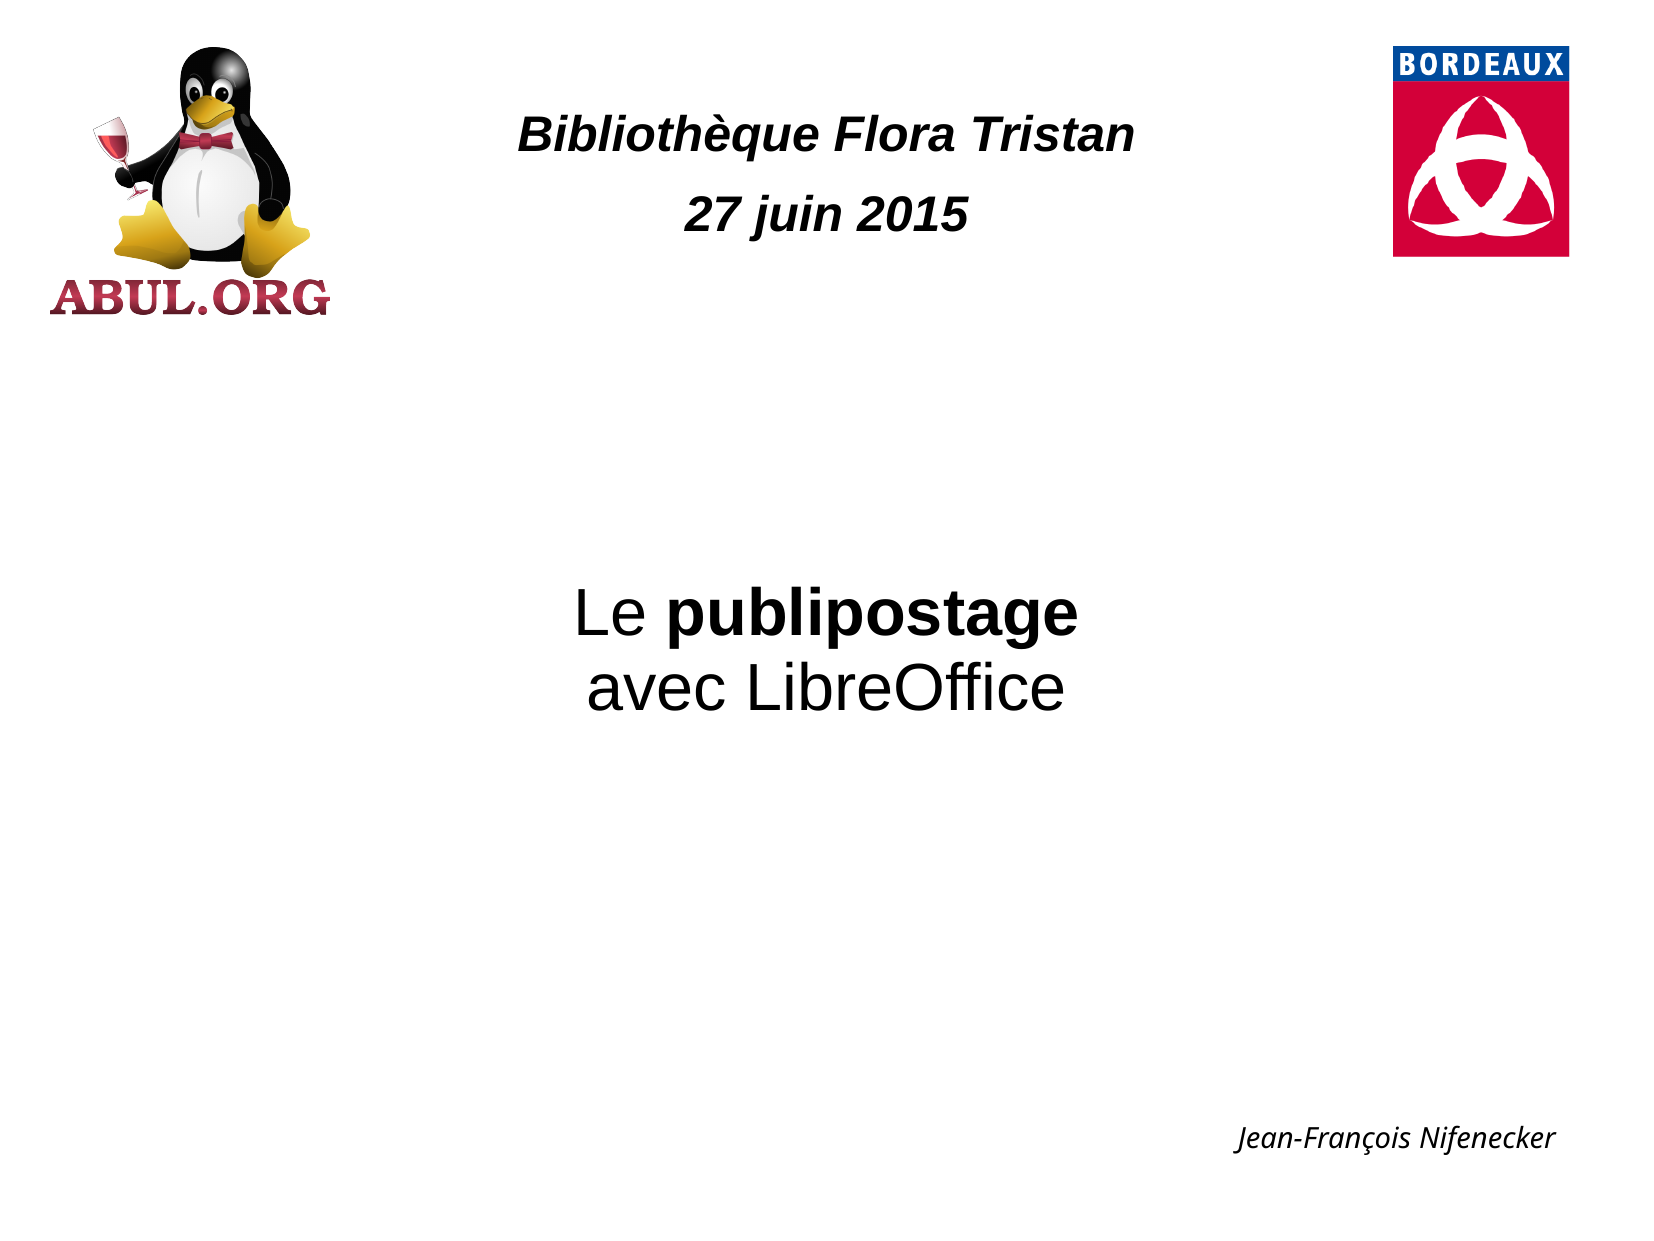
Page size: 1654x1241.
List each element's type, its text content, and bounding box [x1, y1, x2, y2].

text_box Bibliothèque Flora Tristan 27 juin 2015 [437, 98, 1217, 250]
picture [1393, 46, 1571, 257]
text_box Jean-François Nifenecker [555, 1110, 1571, 1159]
picture [50, 47, 330, 315]
subtitle Le publipostage avec LibreOffice [82, 290, 1571, 1010]
